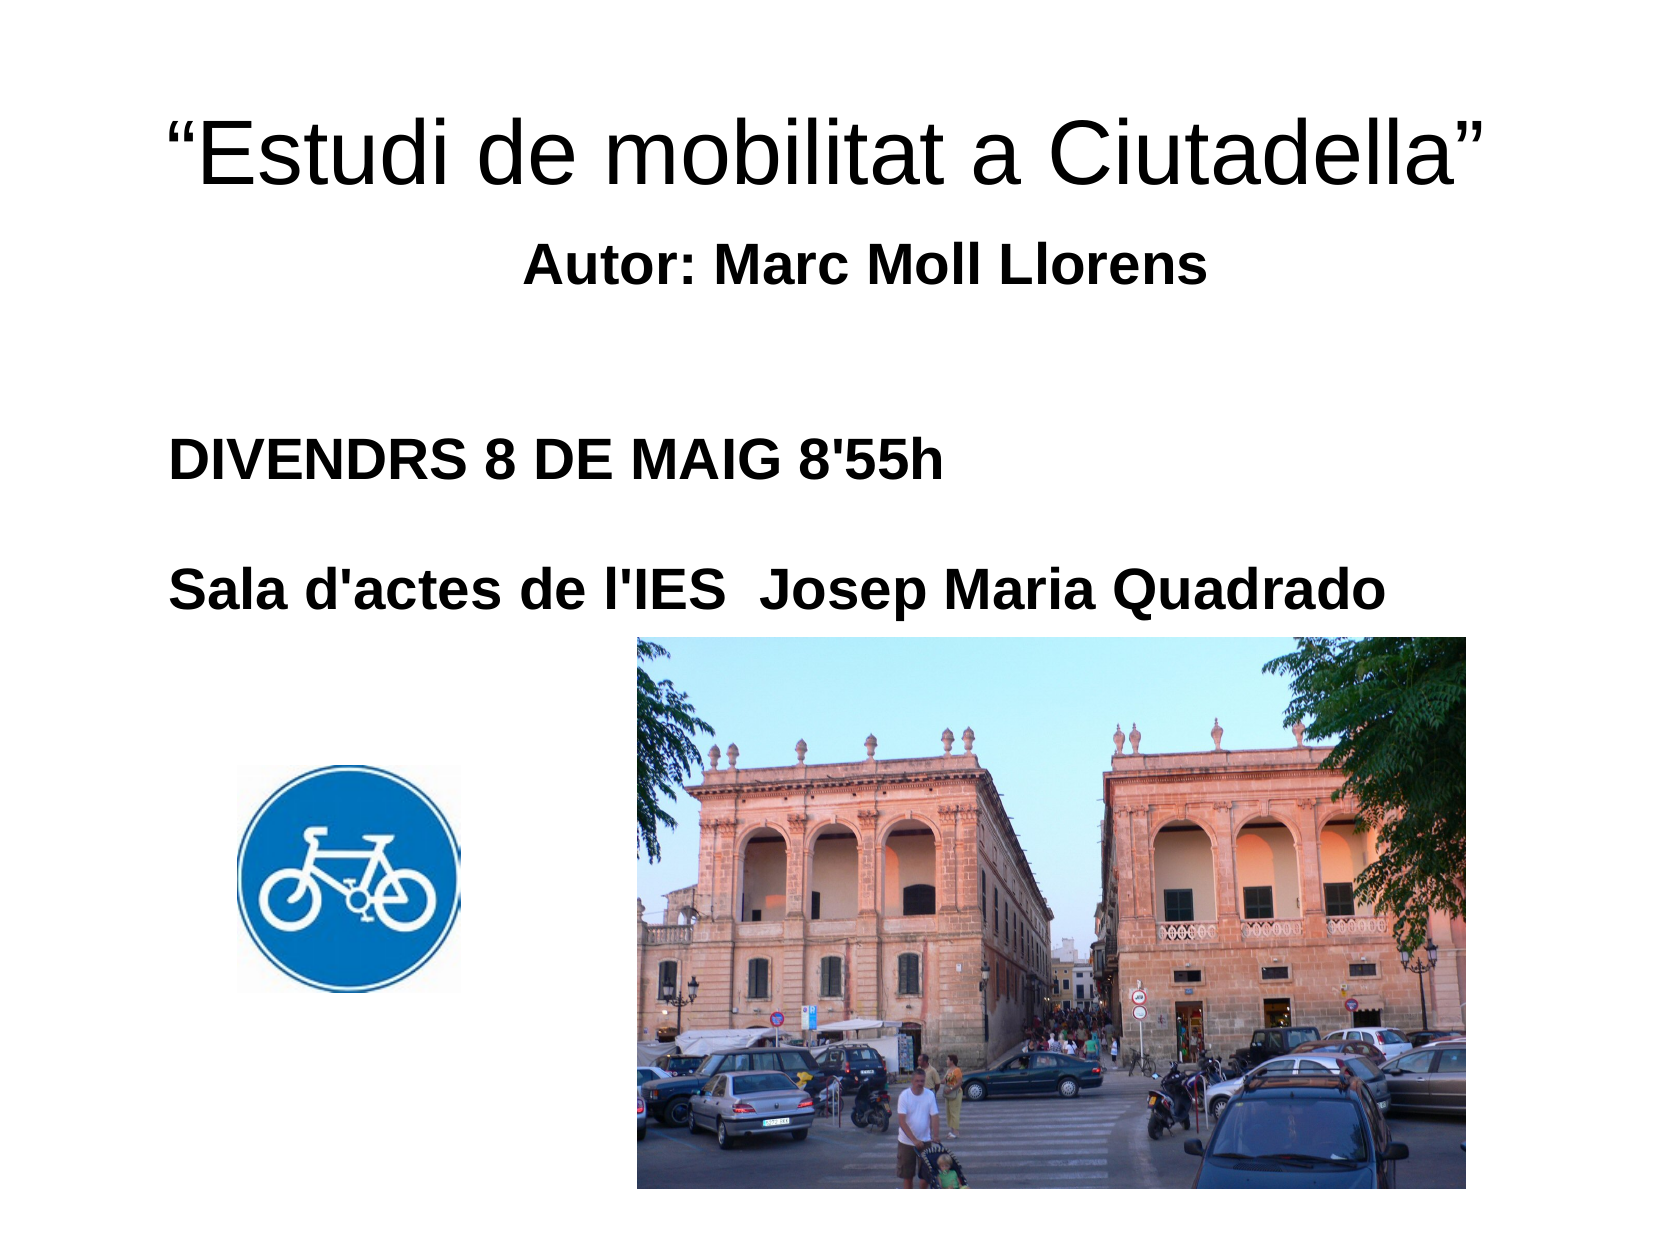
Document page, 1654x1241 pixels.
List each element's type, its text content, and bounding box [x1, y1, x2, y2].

text_box Autor: Marc Moll Llorens DIVENDRS 8 DE MAIG 8'55h Sala d'actes de l'IES Josep Maria Quadrado [153, 223, 1580, 638]
picture [237, 765, 461, 993]
picture [637, 638, 1466, 1189]
title “Estudi de mobilitat a Ciutadella” [82, 49, 1571, 257]
